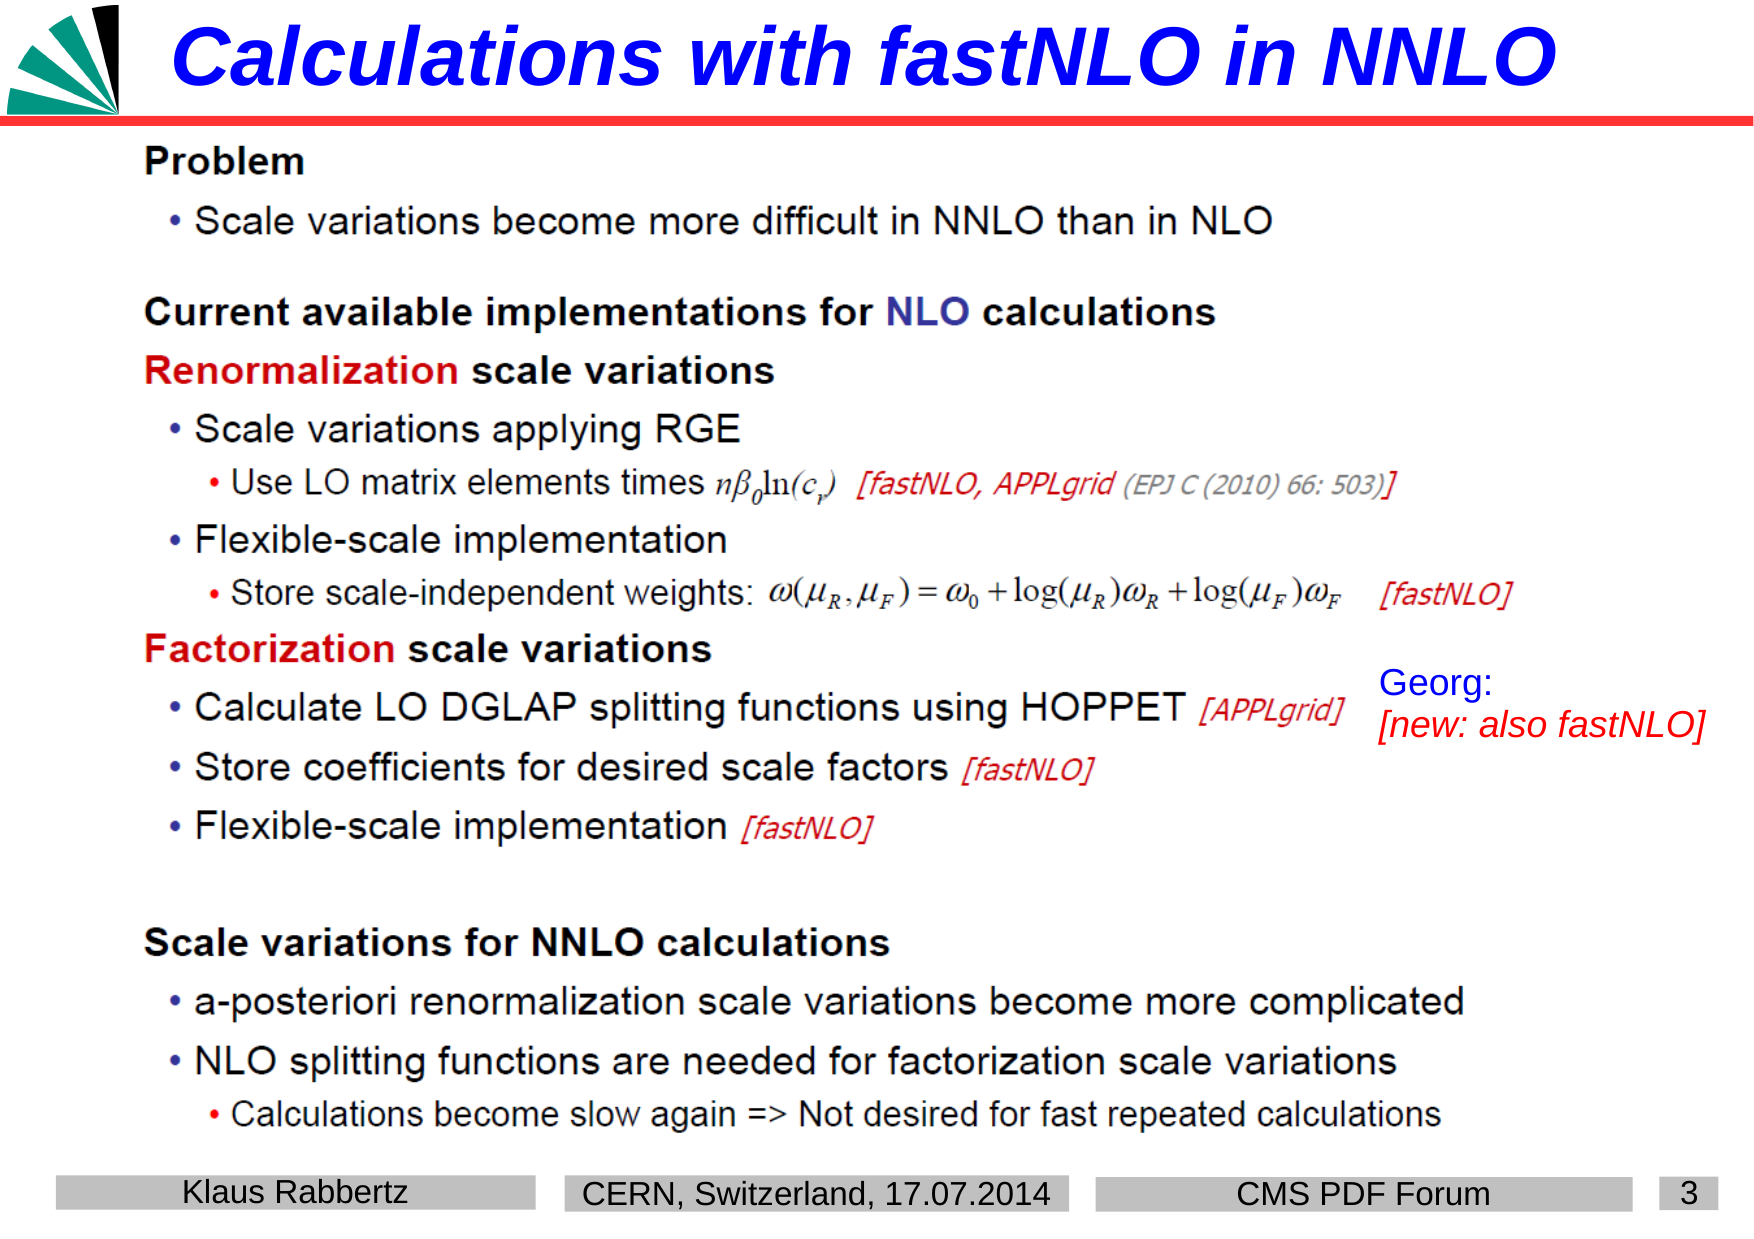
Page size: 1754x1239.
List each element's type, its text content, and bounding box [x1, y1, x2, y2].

text_box Georg: [new: also fastNLO] [1367, 655, 1718, 752]
picture [133, 133, 1550, 1159]
picture [7, 5, 119, 116]
title Calculations with fastNLO in NNLO [123, 0, 1606, 114]
